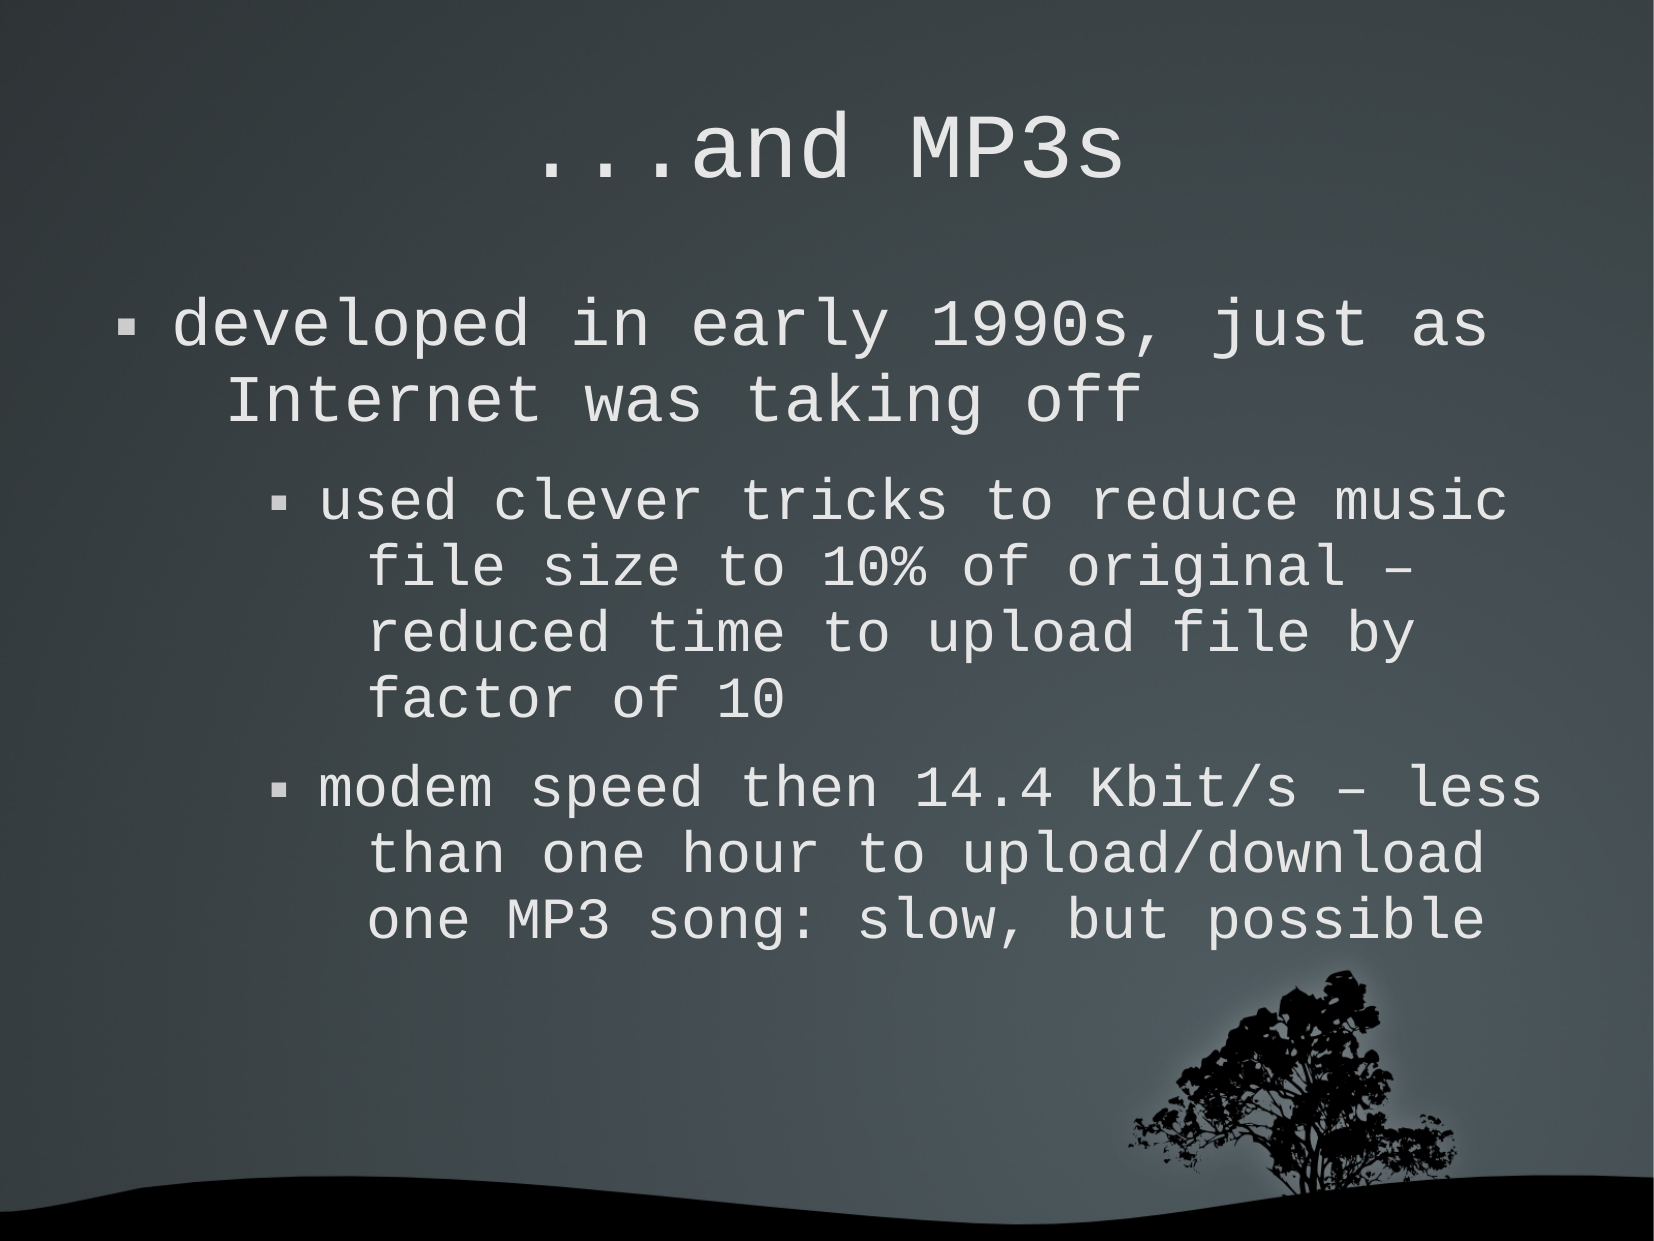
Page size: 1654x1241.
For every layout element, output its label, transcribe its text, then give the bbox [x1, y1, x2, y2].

title ...and MP3s [82, 56, 1571, 250]
list developed in early 1990s, just as Internet was taking off used clever tricks to reduce music file size to 10% of original – reduced time to upload file by factor of 10 modem speed then 14.4 Kbit/s – less than one hour to upload/download one MP3 song: slow, but possible [82, 290, 1571, 1094]
picture [0, 0, 1654, 1241]
